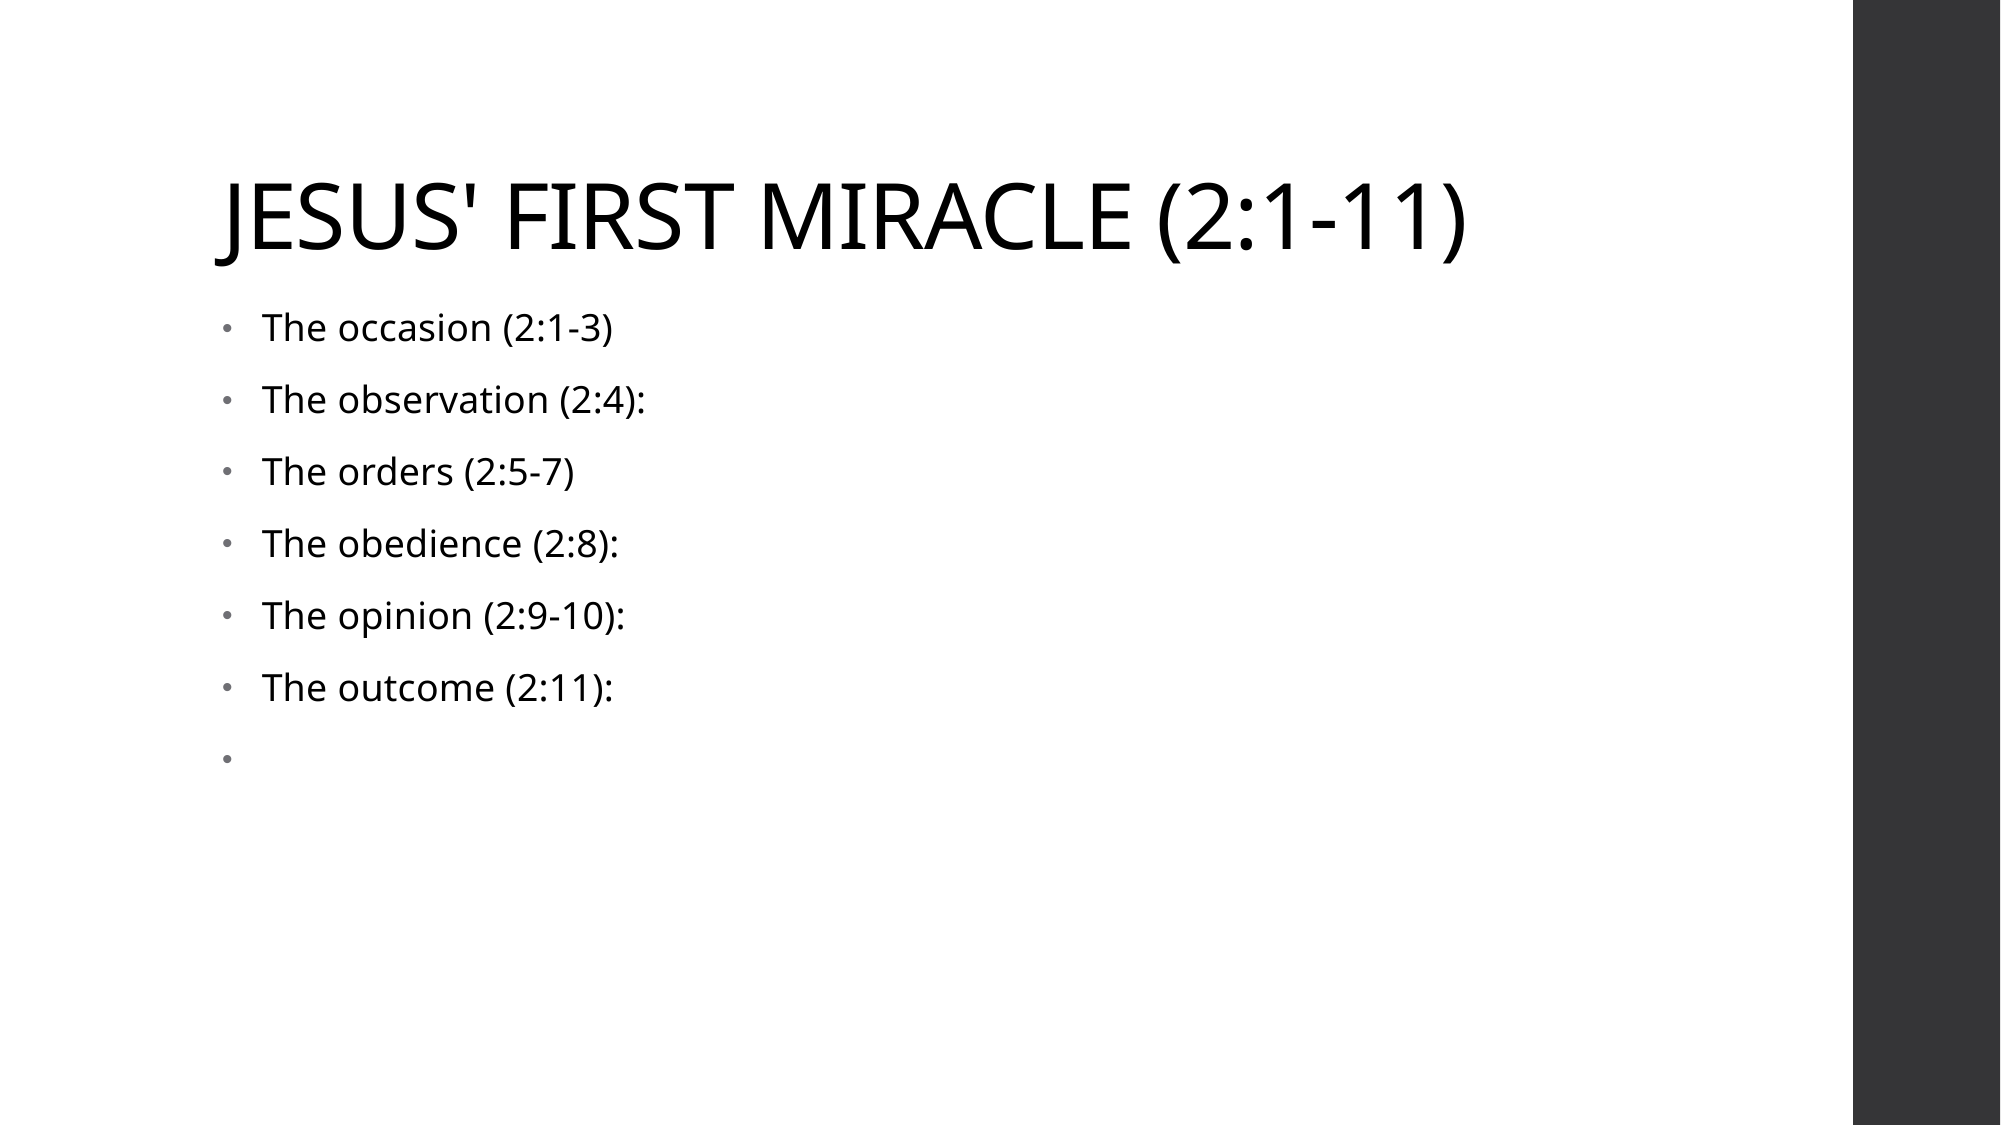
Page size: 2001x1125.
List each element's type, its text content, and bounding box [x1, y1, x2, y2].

list The occasion (2:1-3) The observation (2:4): The orders (2:5-7) The obedience (2:8): The opinion (2:9-10): The outcome (2:11): [206, 299, 1617, 1014]
title JESUS' FIRST MIRACLE (2:1-11) [206, 60, 1797, 278]
